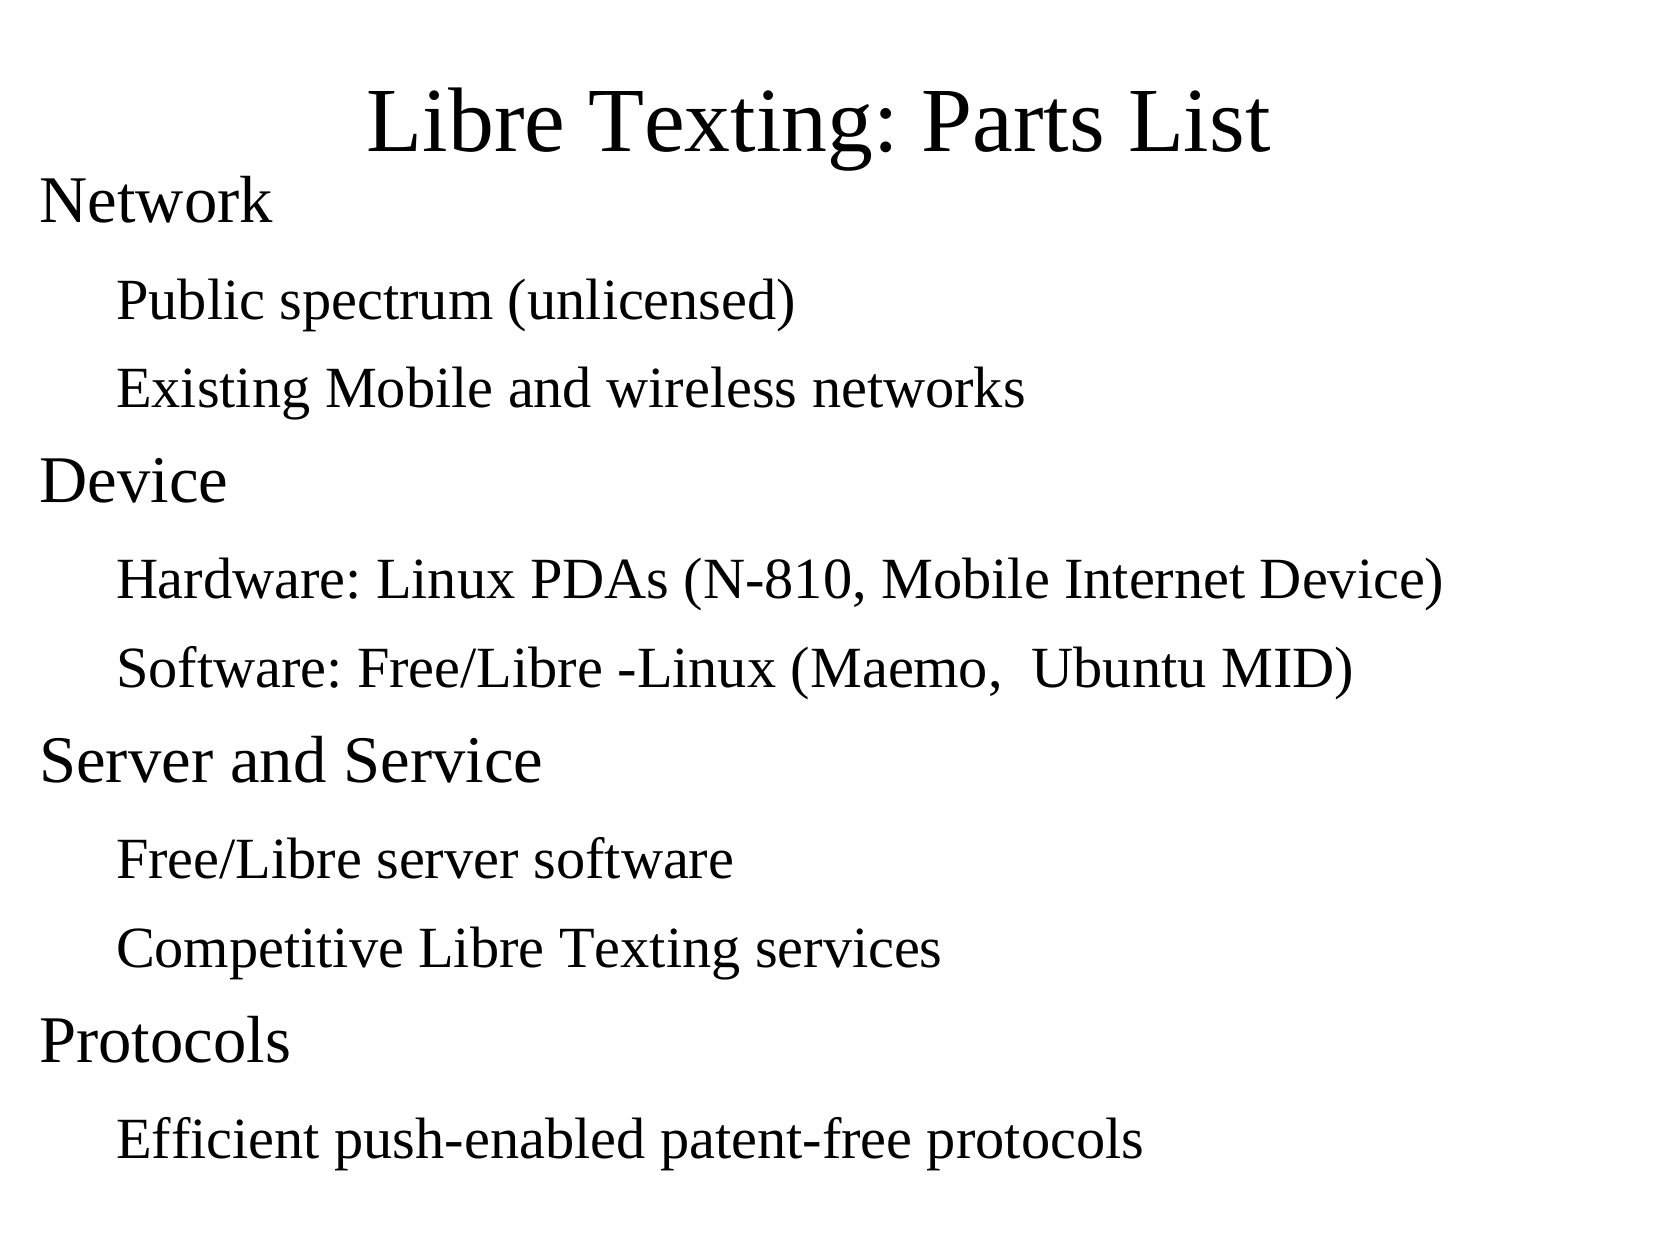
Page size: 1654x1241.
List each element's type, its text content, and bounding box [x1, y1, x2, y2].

title Libre Texting: Parts List [113, 16, 1526, 163]
list Network Public spectrum (unlicensed) Existing Mobile and wireless networks Device Hardware: Linux PDAs (N-810, Mobile Internet Device) Software: Free/Libre -Linux (Maemo, Ubuntu MID) Server and Service Free/Libre server software Competitive Libre Texting services Protocols Efficient push-enabled patent-free protocols [21, 163, 1617, 1241]
